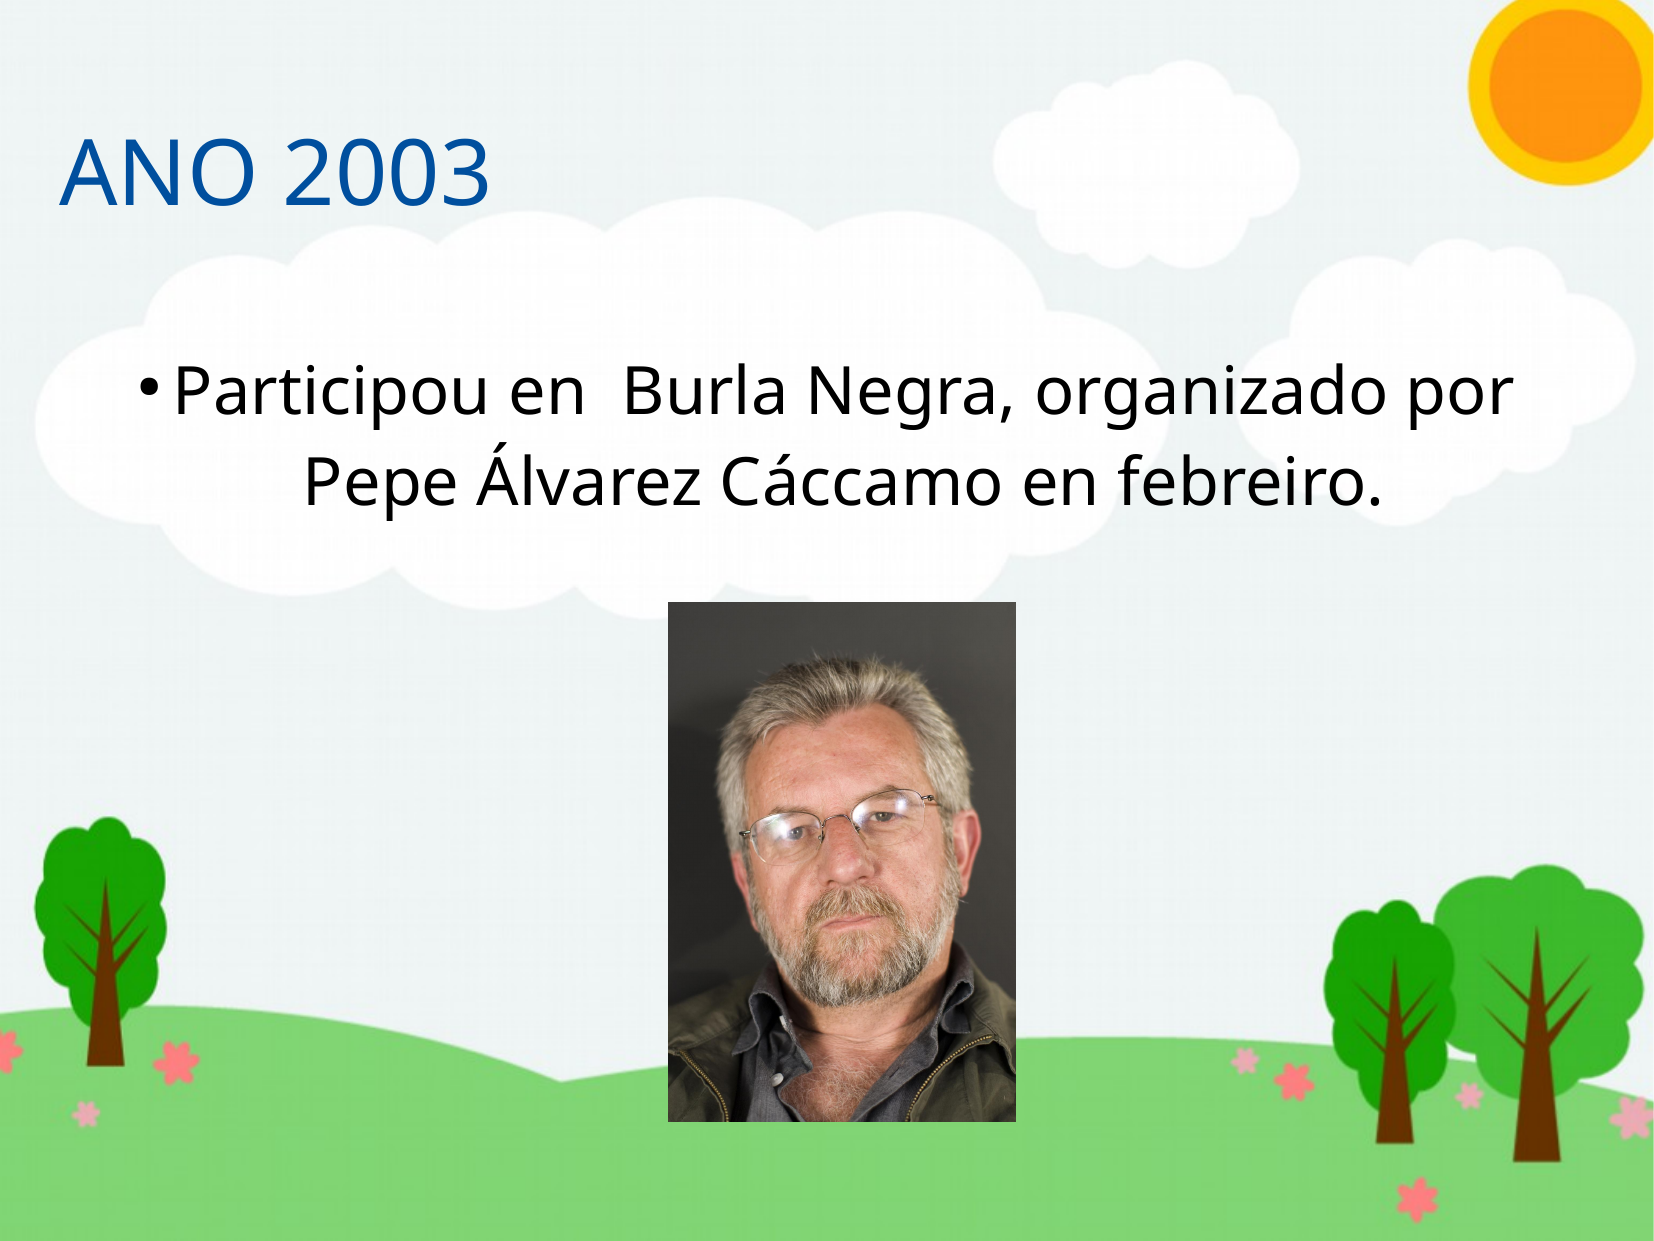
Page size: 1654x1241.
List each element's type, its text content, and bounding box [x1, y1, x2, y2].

title ANO 2003 [35, 23, 1501, 317]
subtitle Participou en Burla Negra, organizado por Pepe Álvarez Cáccamo en febreiro. [82, 153, 1571, 715]
picture [0, 0, 1654, 1241]
